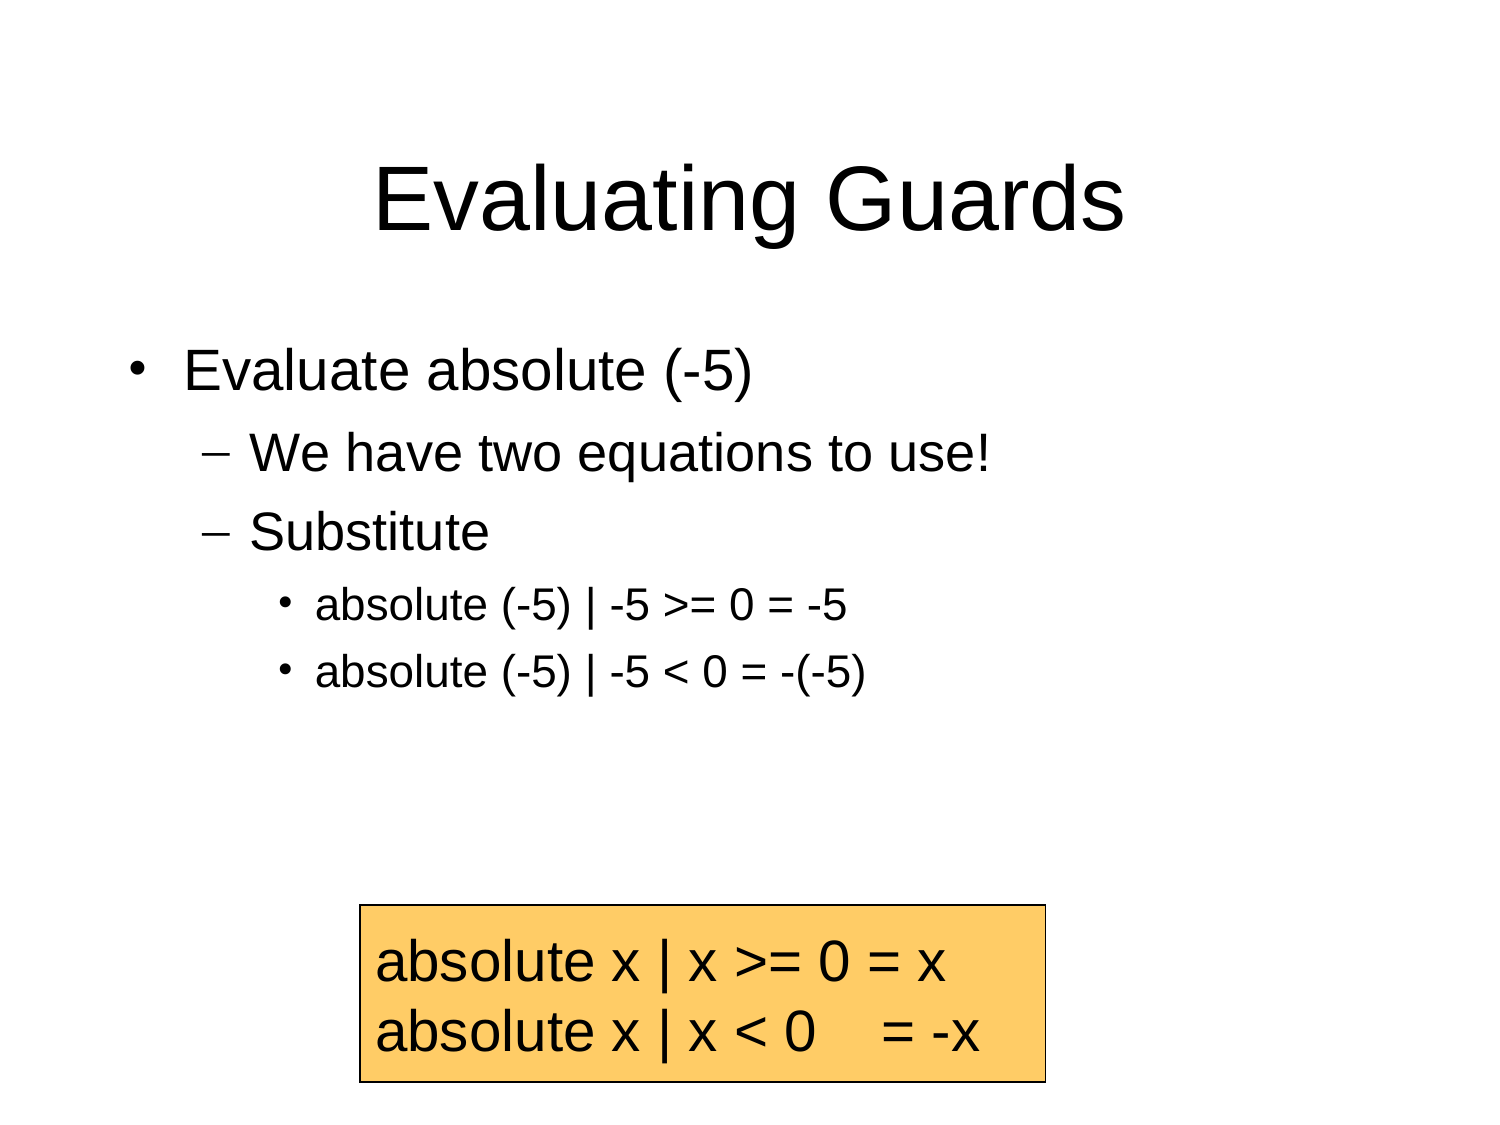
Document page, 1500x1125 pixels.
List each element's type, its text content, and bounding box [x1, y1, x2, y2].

list Evaluate absolute (-5) We have two equations to use! Substitute absolute (-5) | -5 >= 0 = -5 absolute (-5) | -5 < 0 = -(-5) [112, 324, 1388, 1000]
title Evaluating Guards [112, 99, 1388, 288]
text_box absolute x | x >= 0 = x absolute x | x < 0 = -x [360, 904, 1046, 1083]
